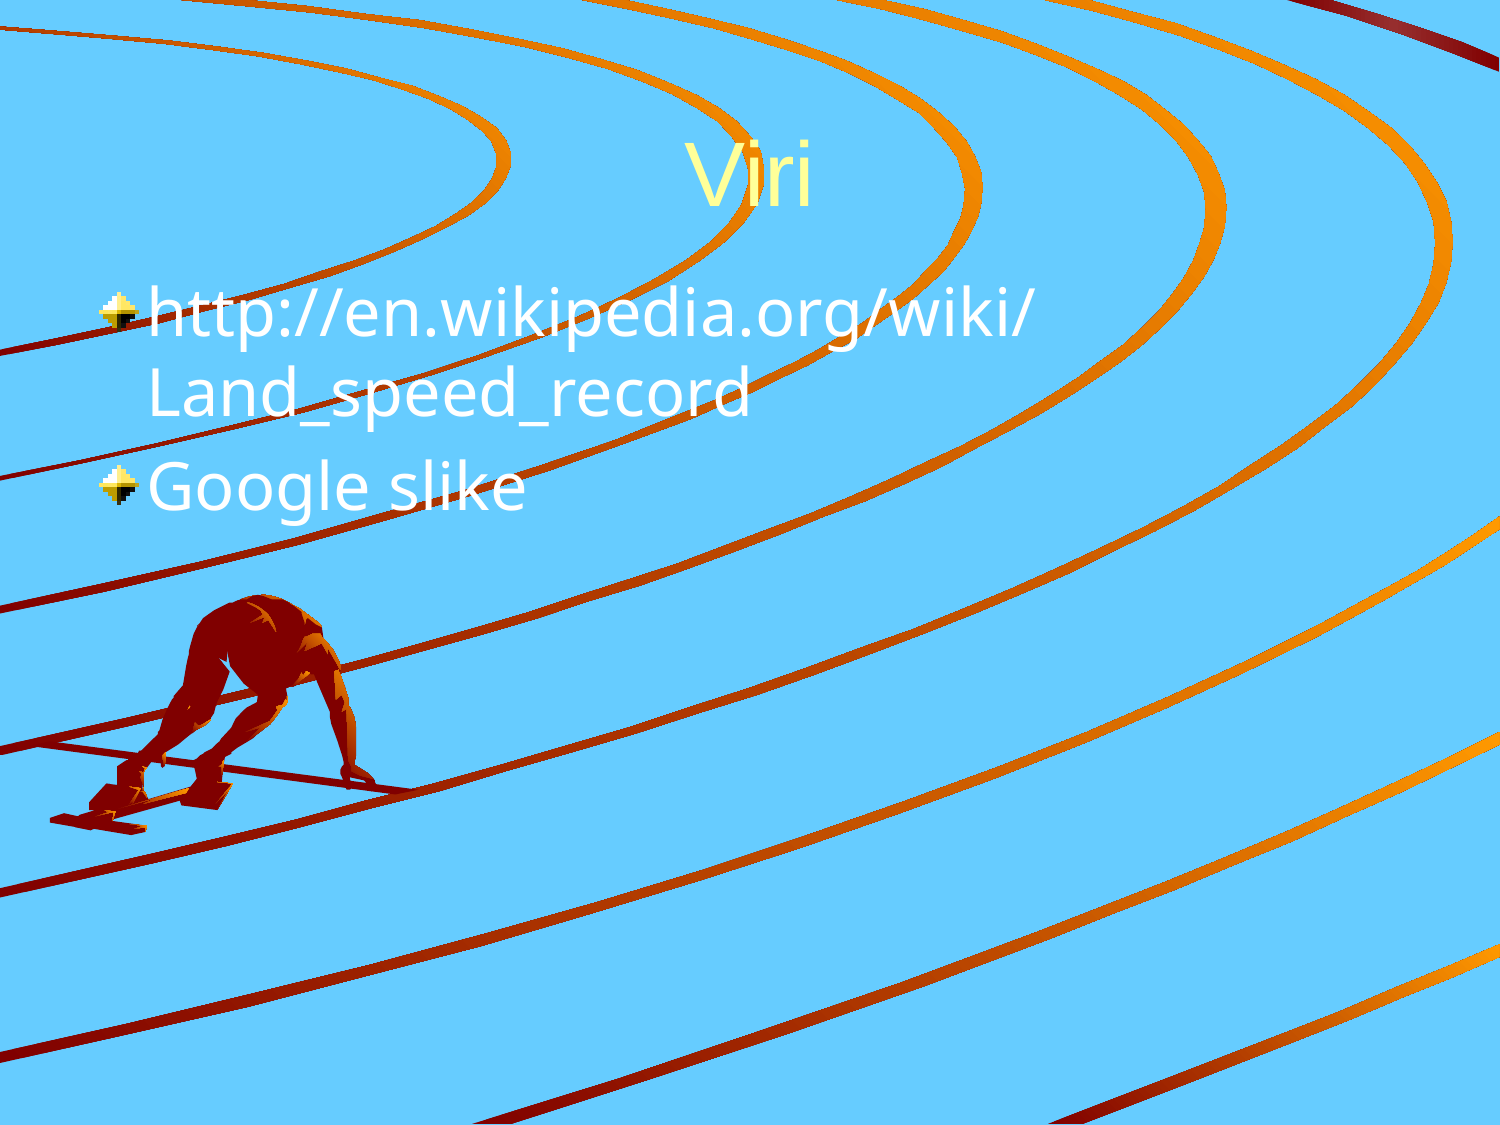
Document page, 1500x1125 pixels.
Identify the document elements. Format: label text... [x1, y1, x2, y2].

title Viri [75, 26, 1425, 233]
list http://en.wikipedia.org/wiki/Land_speed_record Google slike [75, 262, 1425, 1006]
